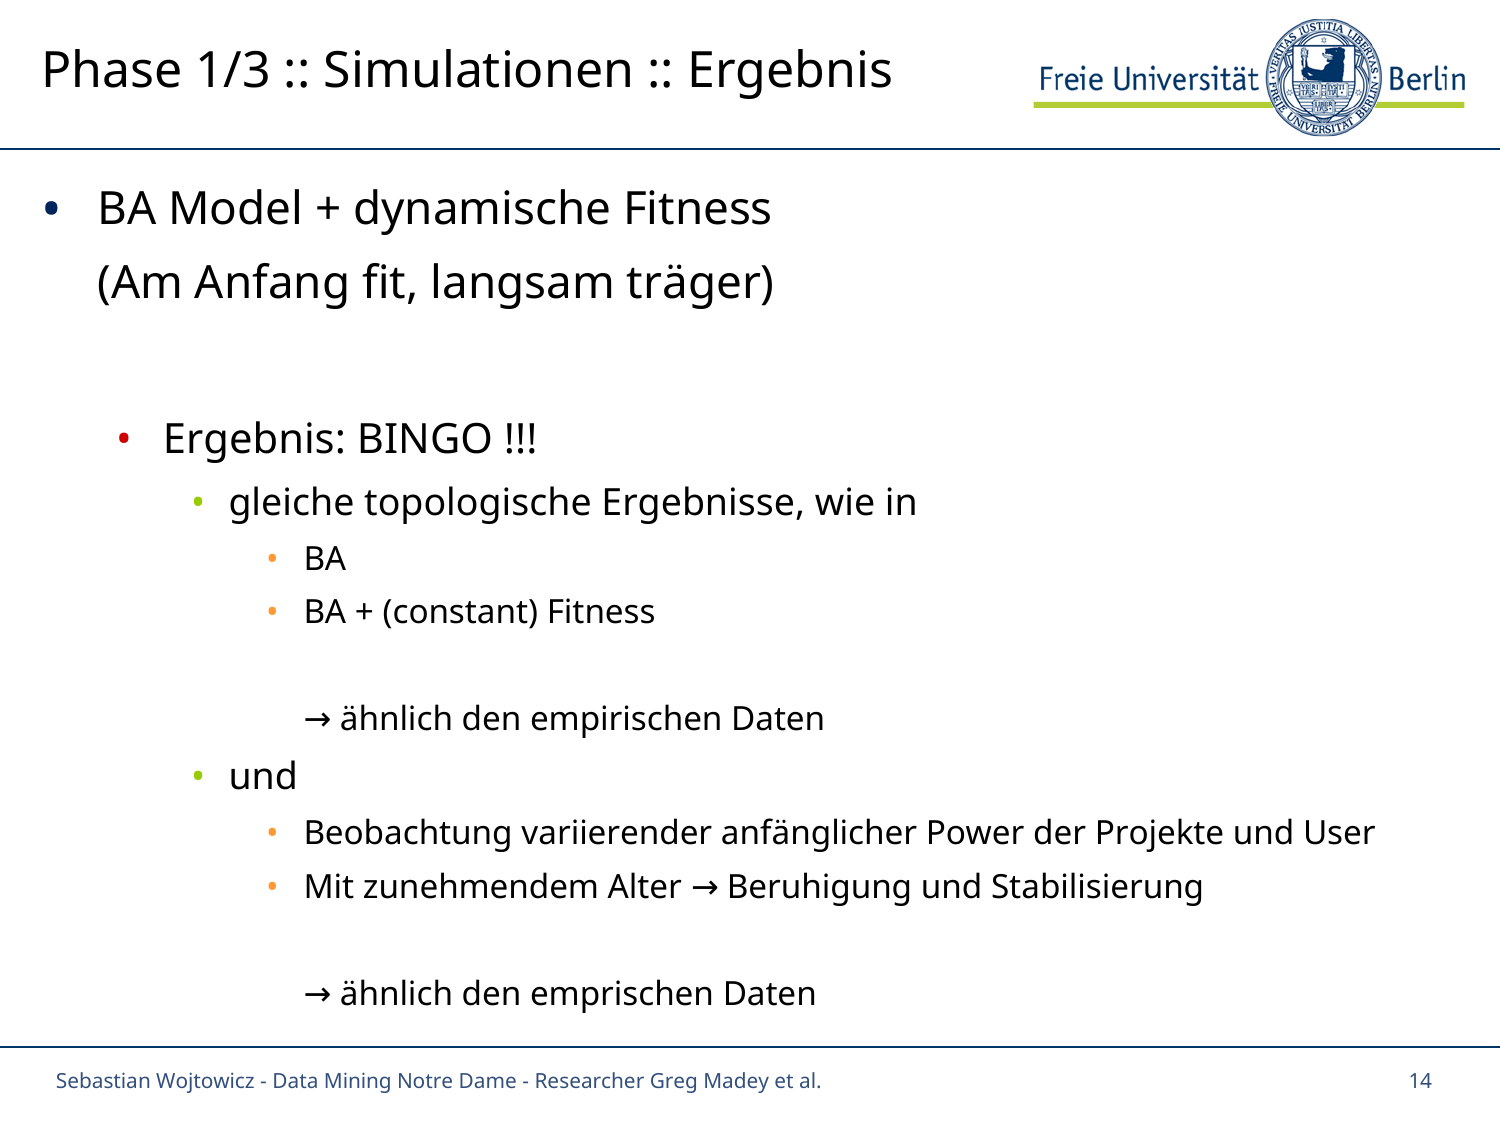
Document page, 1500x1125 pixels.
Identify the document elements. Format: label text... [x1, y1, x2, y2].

picture [1033, 19, 1470, 137]
title Phase 1/3 :: Simulationen :: Ergebnis [41, 0, 1016, 138]
list BA Model + dynamische Fitness (Am Anfang fit, langsam träger) Ergebnis: BINGO !!! gleiche topologische Ergebnisse, wie in BA BA + (constant) Fitness → ähnlich den empirischen Daten und Beobachtung variierender anfänglicher Power der Projekte und User Mit zunehmendem Alter → Beruhigung und Stabilisierung → ähnlich den emprischen Daten [41, 175, 1447, 1039]
